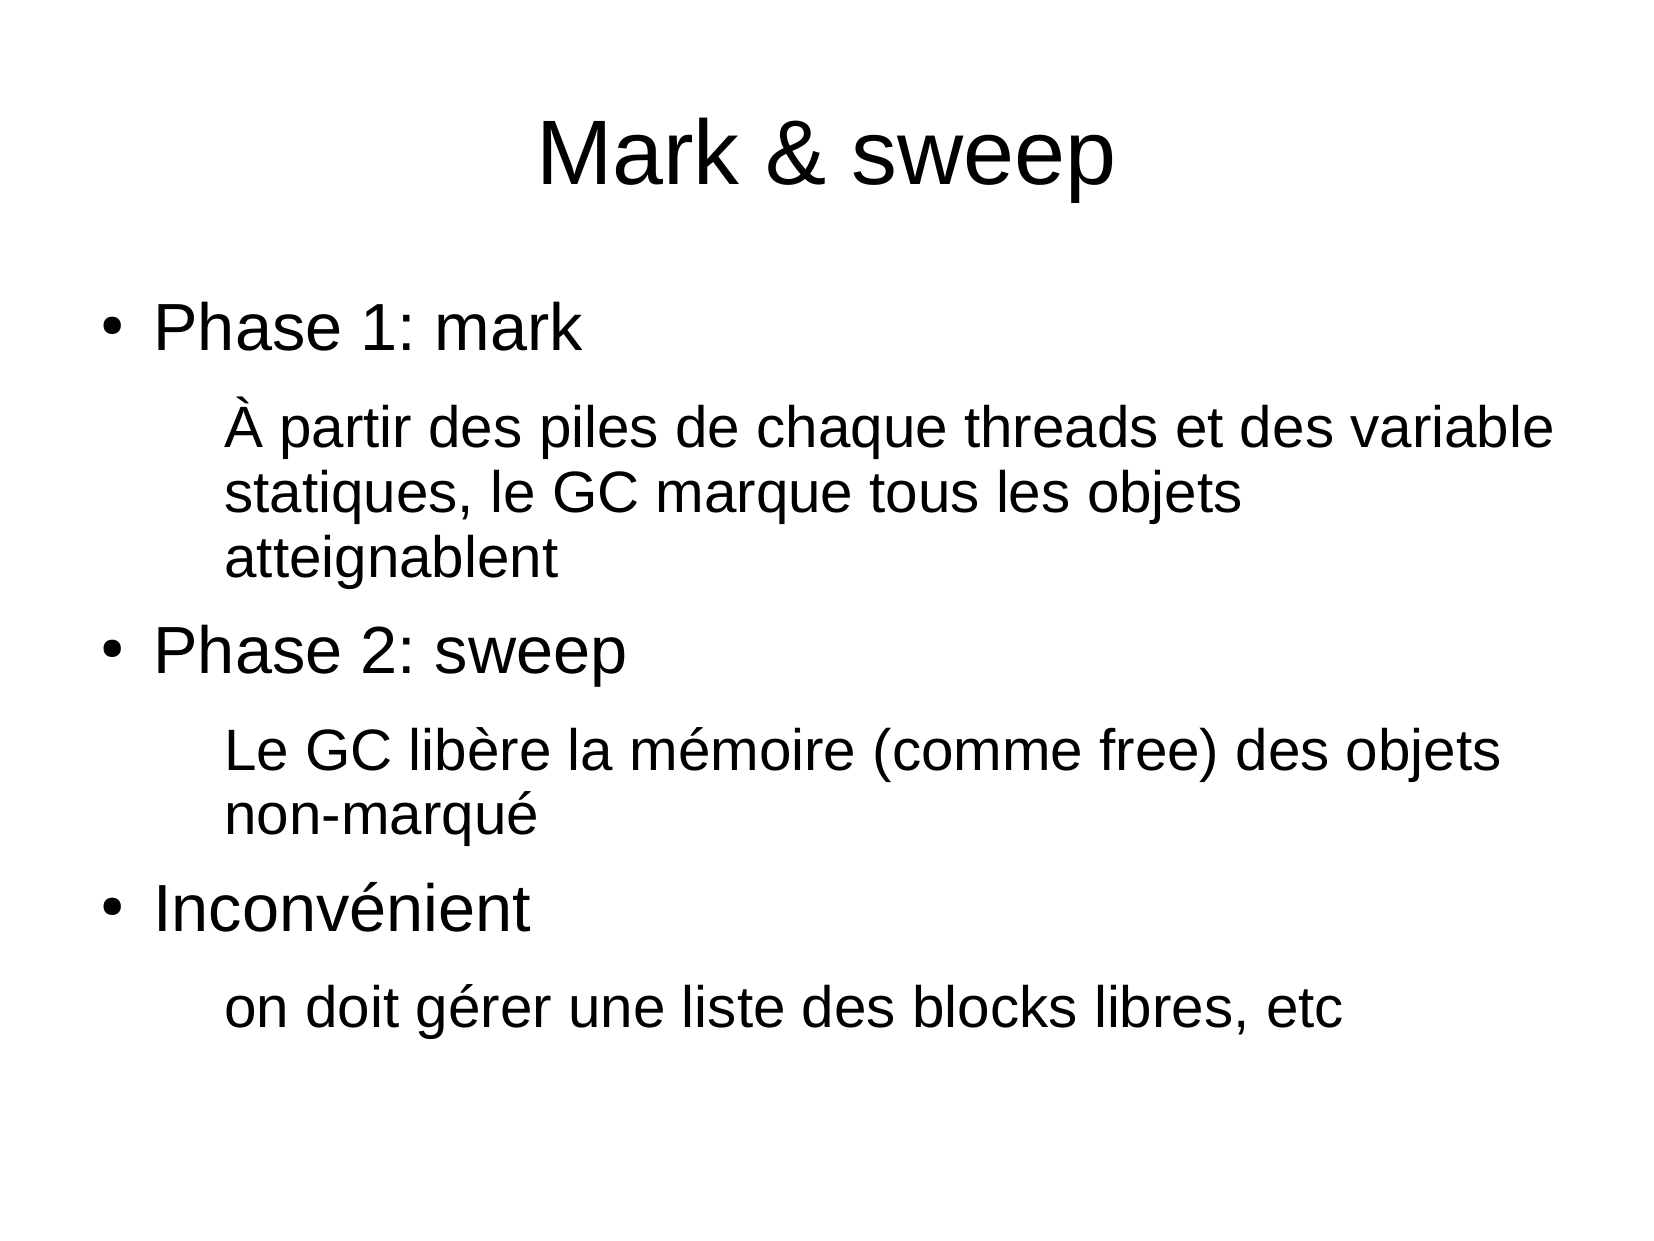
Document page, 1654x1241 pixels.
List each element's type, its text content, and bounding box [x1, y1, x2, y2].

list Phase 1: mark À partir des piles de chaque threads et des variable statiques, le GC marque tous les objets atteignablent Phase 2: sweep Le GC libère la mémoire (comme free) des objets non-marqué Inconvénient on doit gérer une liste des blocks libres, etc [82, 290, 1571, 1109]
title Mark & sweep [82, 49, 1571, 257]
